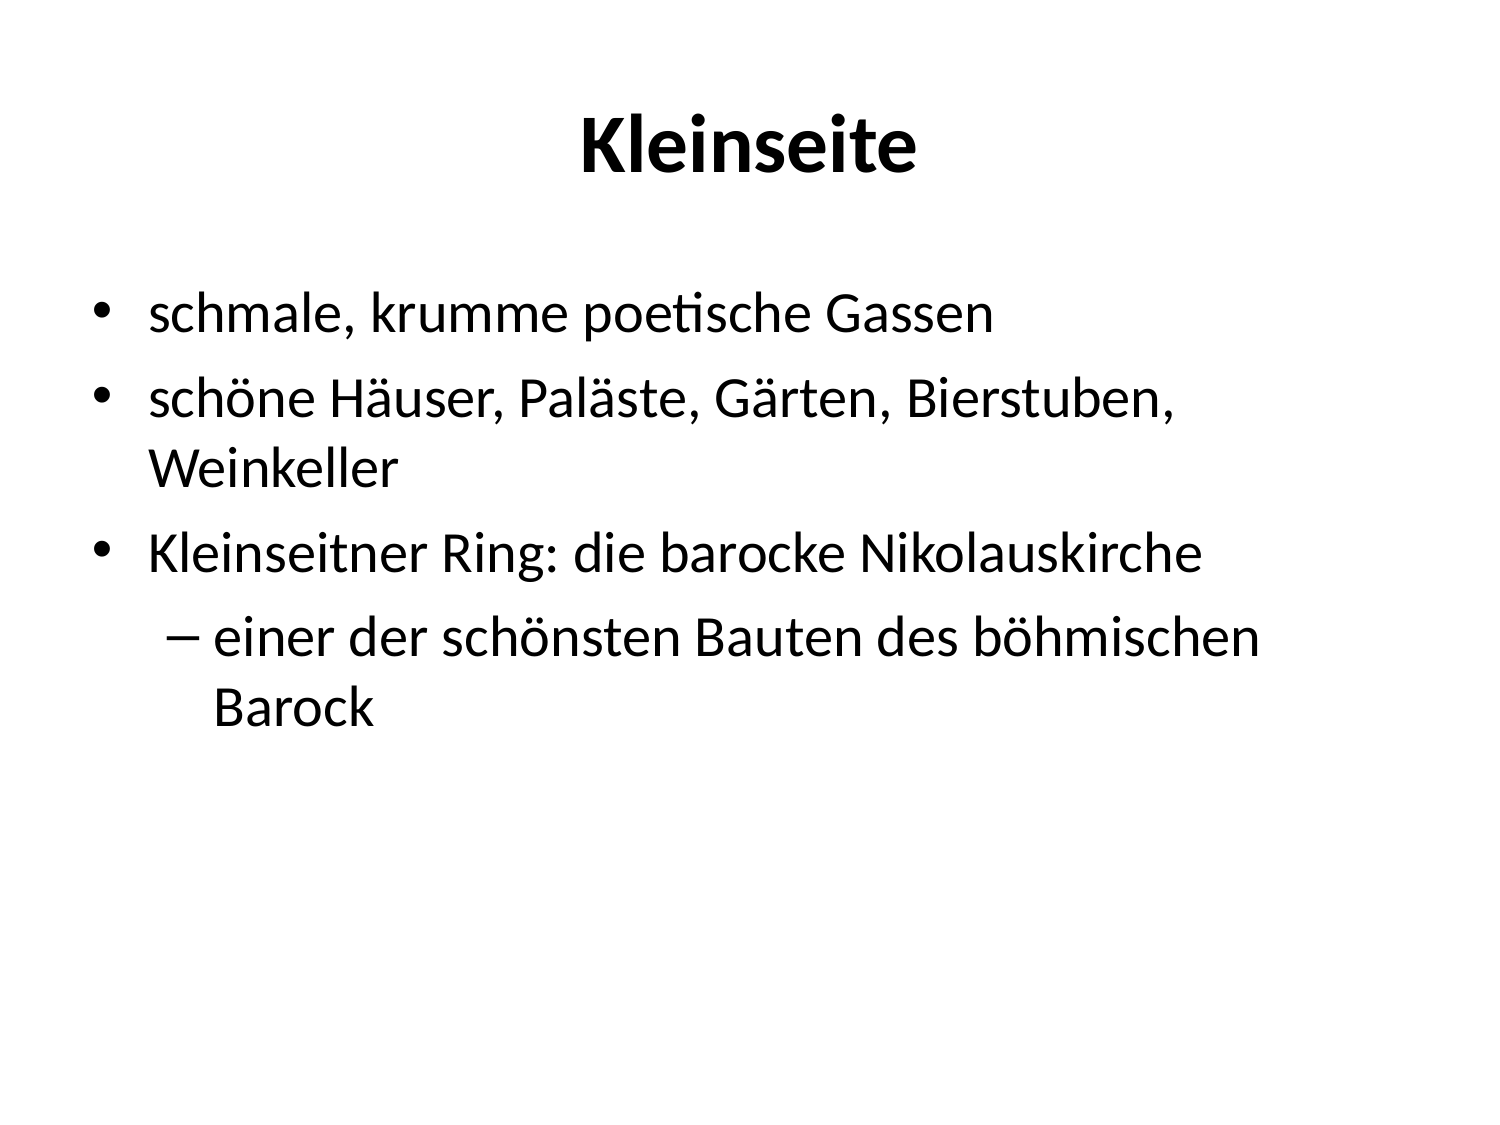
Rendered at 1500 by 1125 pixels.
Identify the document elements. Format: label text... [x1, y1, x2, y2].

title Kleinseite [75, 45, 1426, 233]
list schmale, krumme poetische Gassen schöne Häuser, Paläste, Gärten, Bierstuben, Weinkeller Kleinseitner Ring: die barocke Nikolauskirche einer der schönsten Bauten des böhmischen Barock [76, 267, 1427, 1010]
